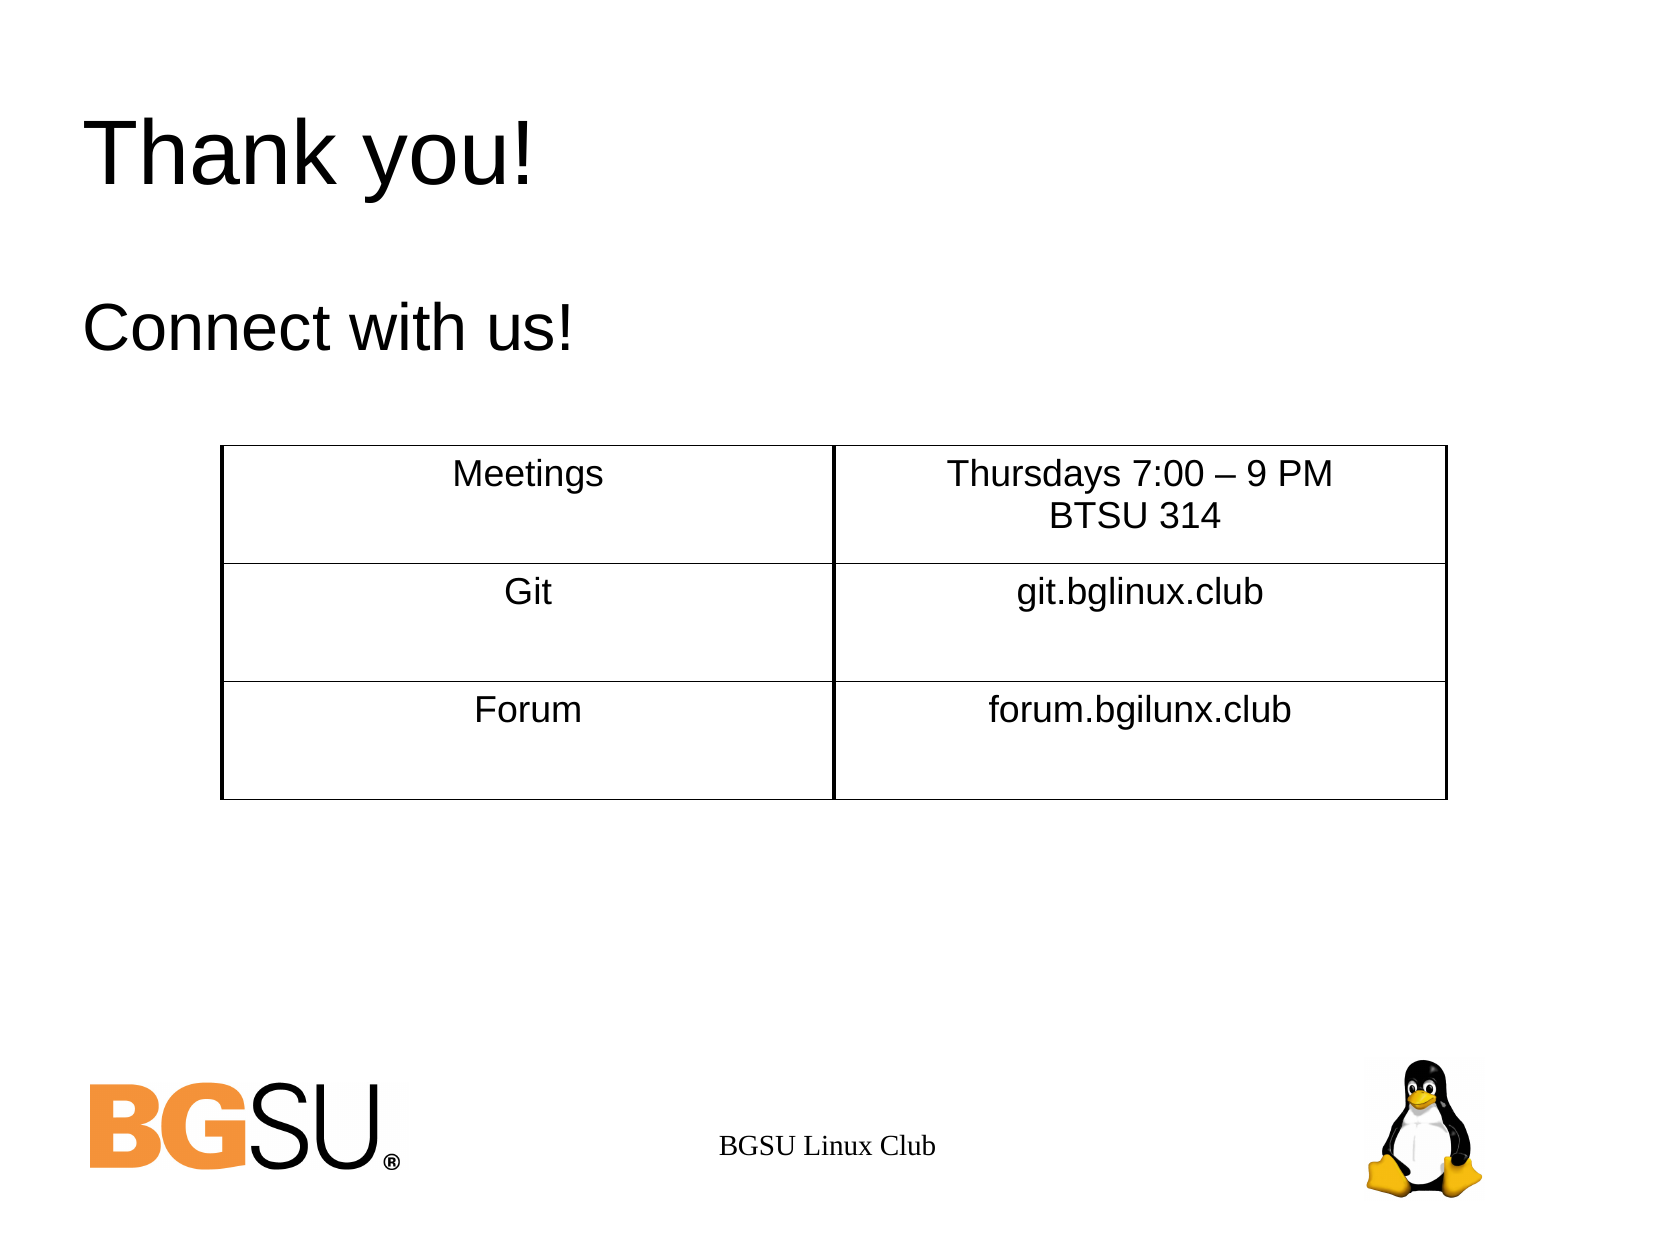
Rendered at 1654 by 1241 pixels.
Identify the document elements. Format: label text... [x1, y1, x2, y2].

table_header Meetings [224, 446, 832, 563]
table_header Thursdays 7:00 – 9 PM BTSU 314 [836, 446, 1445, 563]
picture [90, 1082, 409, 1170]
footer BGSU Linux Club [565, 1129, 1090, 1216]
table_cell Forum [224, 682, 832, 799]
table_cell Git [224, 564, 832, 681]
title Thank you! [82, 49, 1571, 257]
text_box Connect with us! [82, 290, 1571, 436]
picture [1364, 1057, 1485, 1201]
table_cell git.bglinux.club [836, 564, 1445, 681]
table_cell forum.bgilunx.club [836, 682, 1445, 799]
